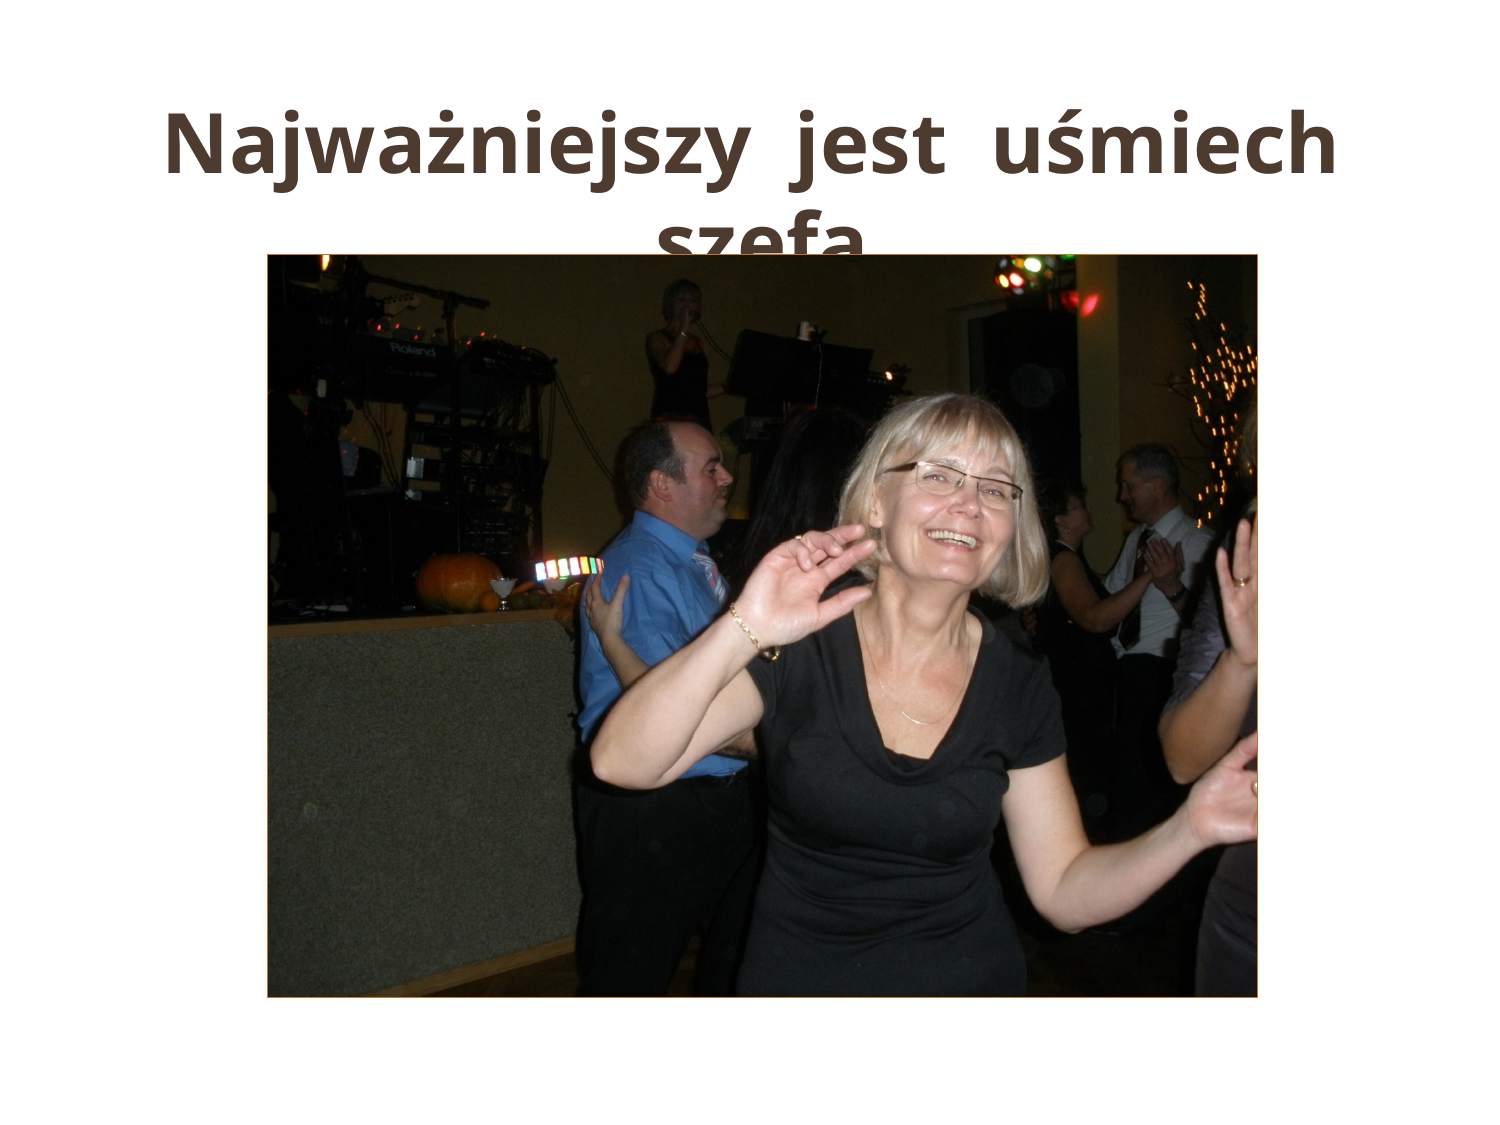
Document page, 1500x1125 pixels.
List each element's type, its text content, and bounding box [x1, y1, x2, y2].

title Najważniejszy jest uśmiech szefa [50, 75, 1475, 213]
picture [267, 254, 1258, 998]
